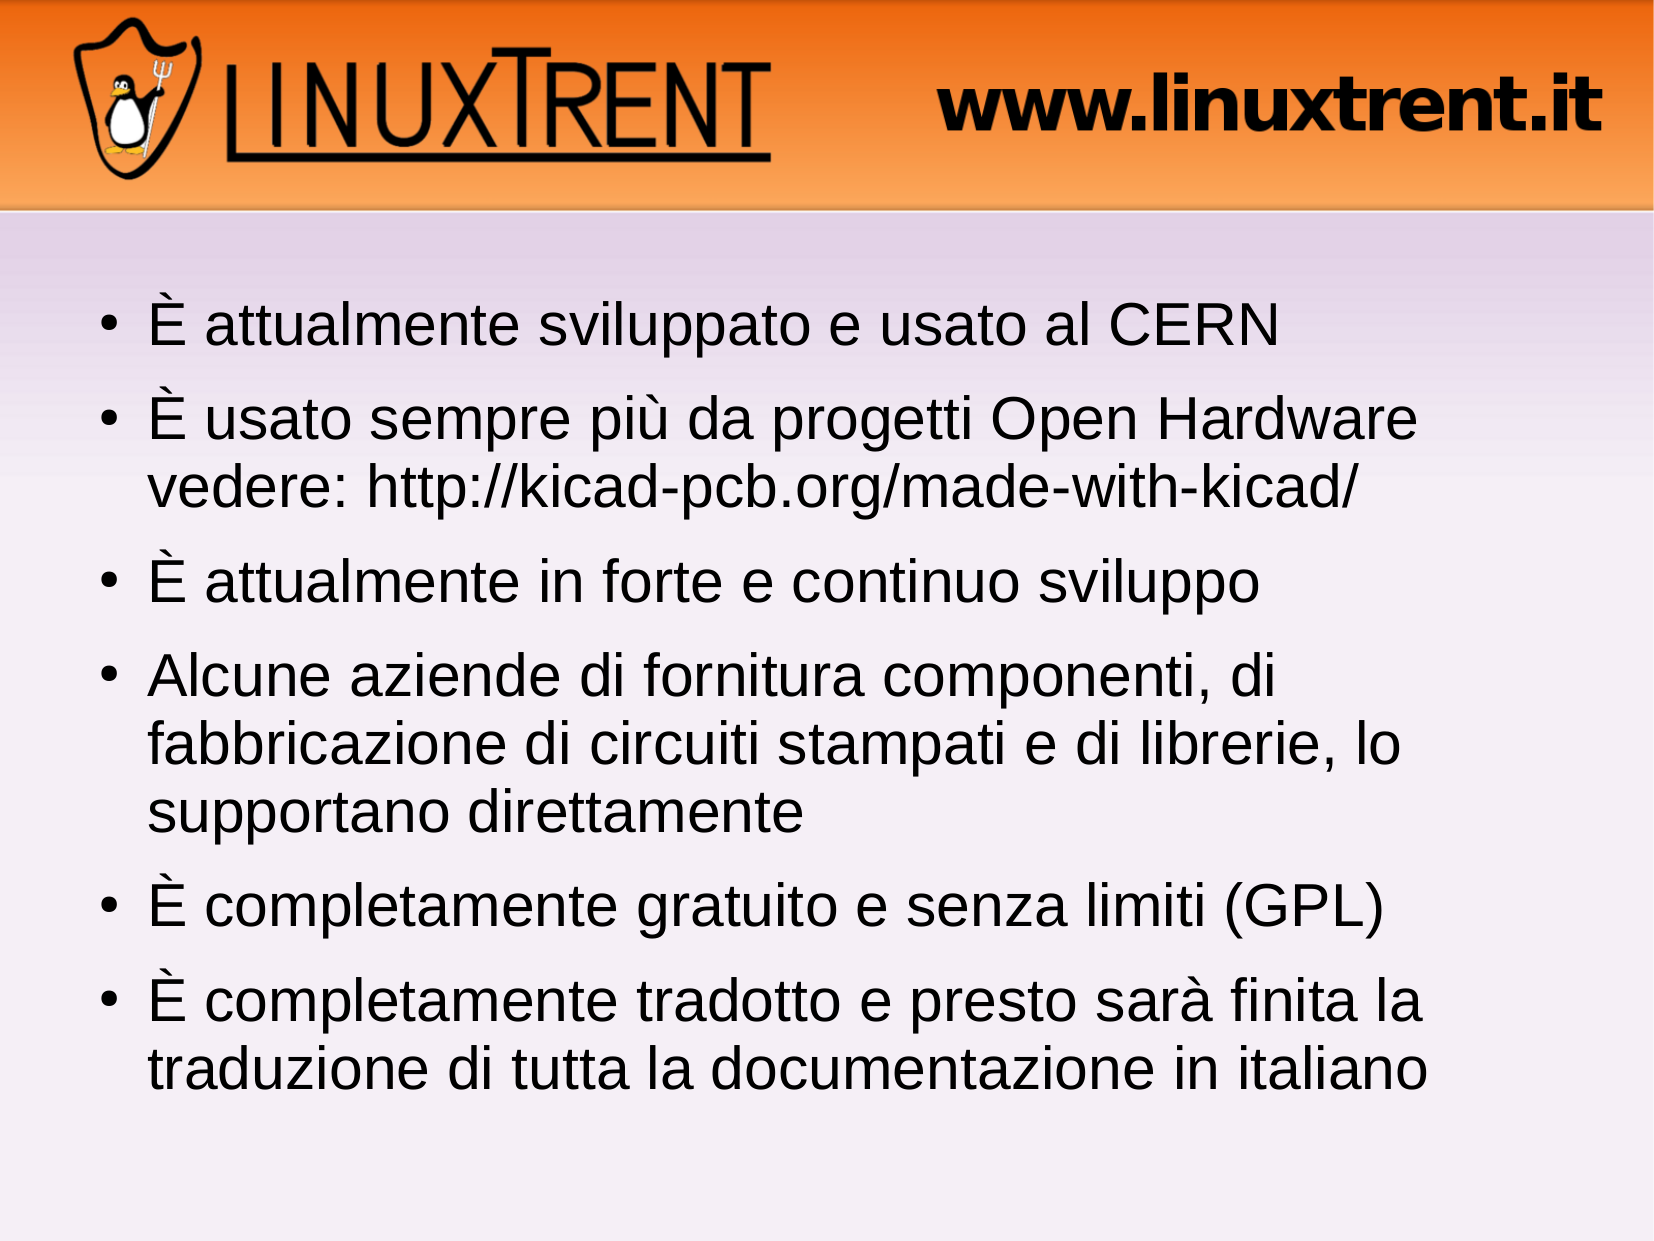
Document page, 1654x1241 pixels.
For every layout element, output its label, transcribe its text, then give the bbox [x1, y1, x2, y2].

list È attualmente sviluppato e usato al CERN È usato sempre più da progetti Open Hardware vedere: http://kicad-pcb.org/made-with-kicad/ È attualmente in forte e continuo sviluppo Alcune aziende di fornitura componenti, di fabbricazione di circuiti stampati e di librerie, lo supportano direttamente È completamente gratuito e senza limiti (GPL) È completamente tradotto e presto sarà finita la traduzione di tutta la documentazione in italiano [82, 290, 1571, 1109]
picture [0, 0, 1654, 1241]
